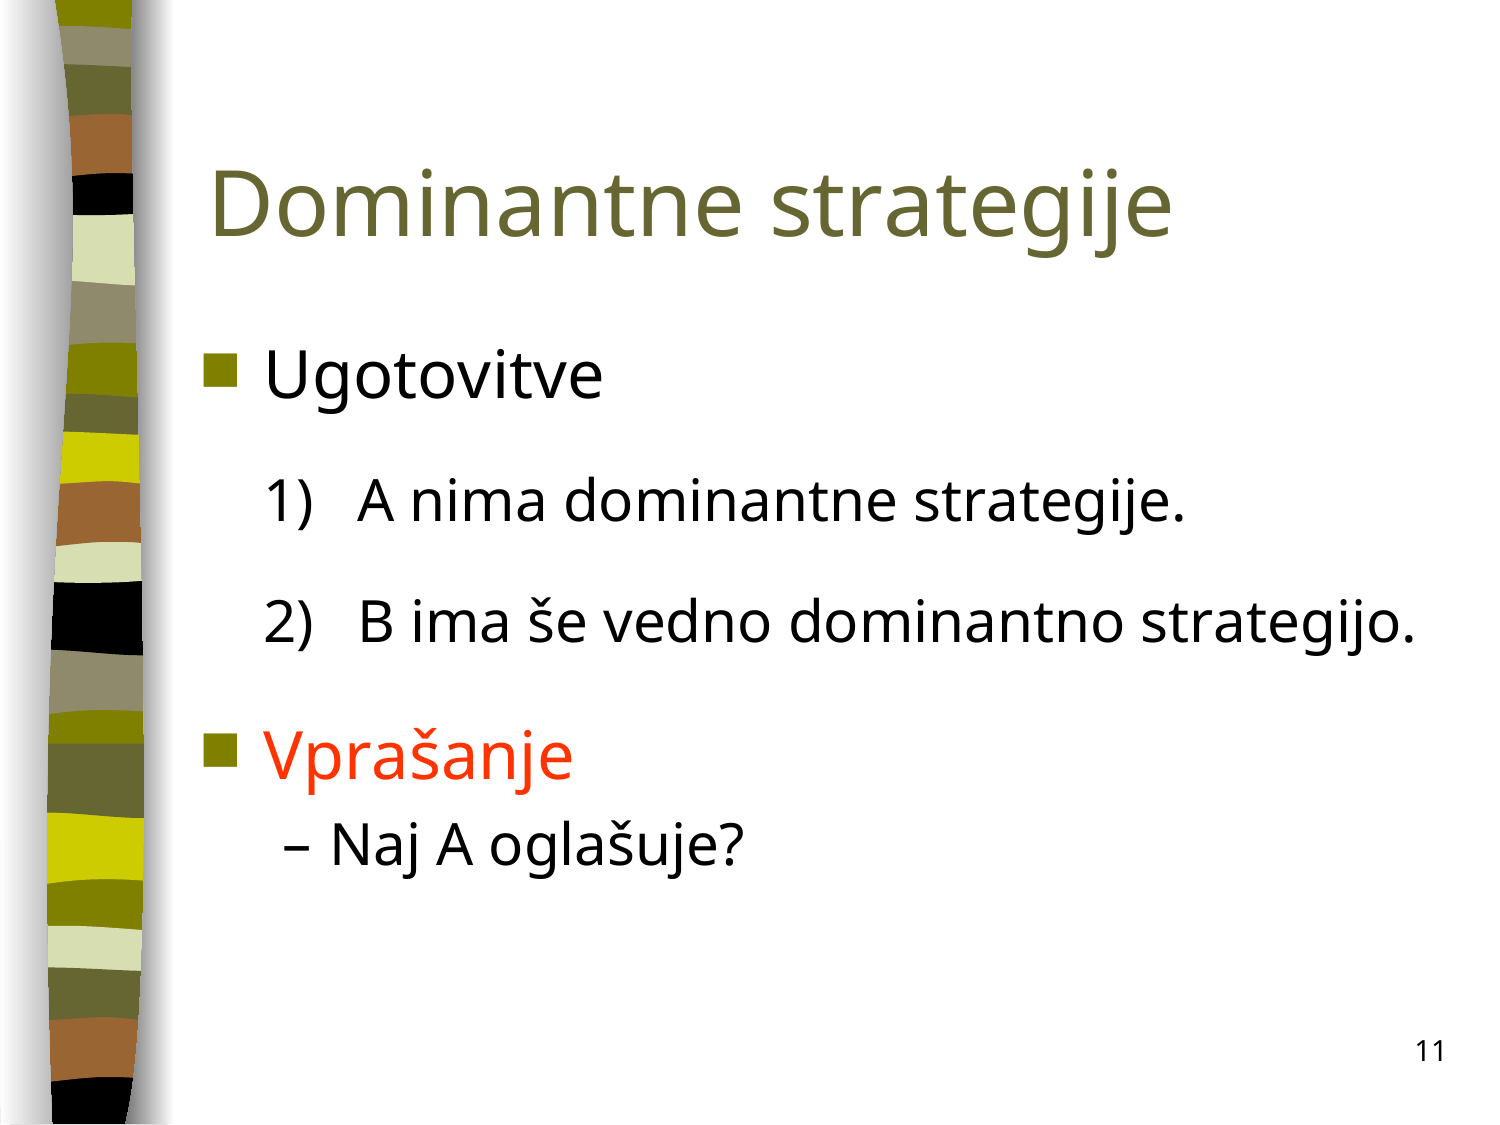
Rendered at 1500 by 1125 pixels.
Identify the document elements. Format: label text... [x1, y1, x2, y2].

text_box <number> [1149, 1025, 1463, 1101]
title Dominantne strategije [192, 74, 1468, 263]
list Ugotovitve 1) A nima dominantne strategije. 2) B ima še vedno dominantno strategijo. Vprašanje Naj A oglašuje? [192, 324, 1468, 1001]
